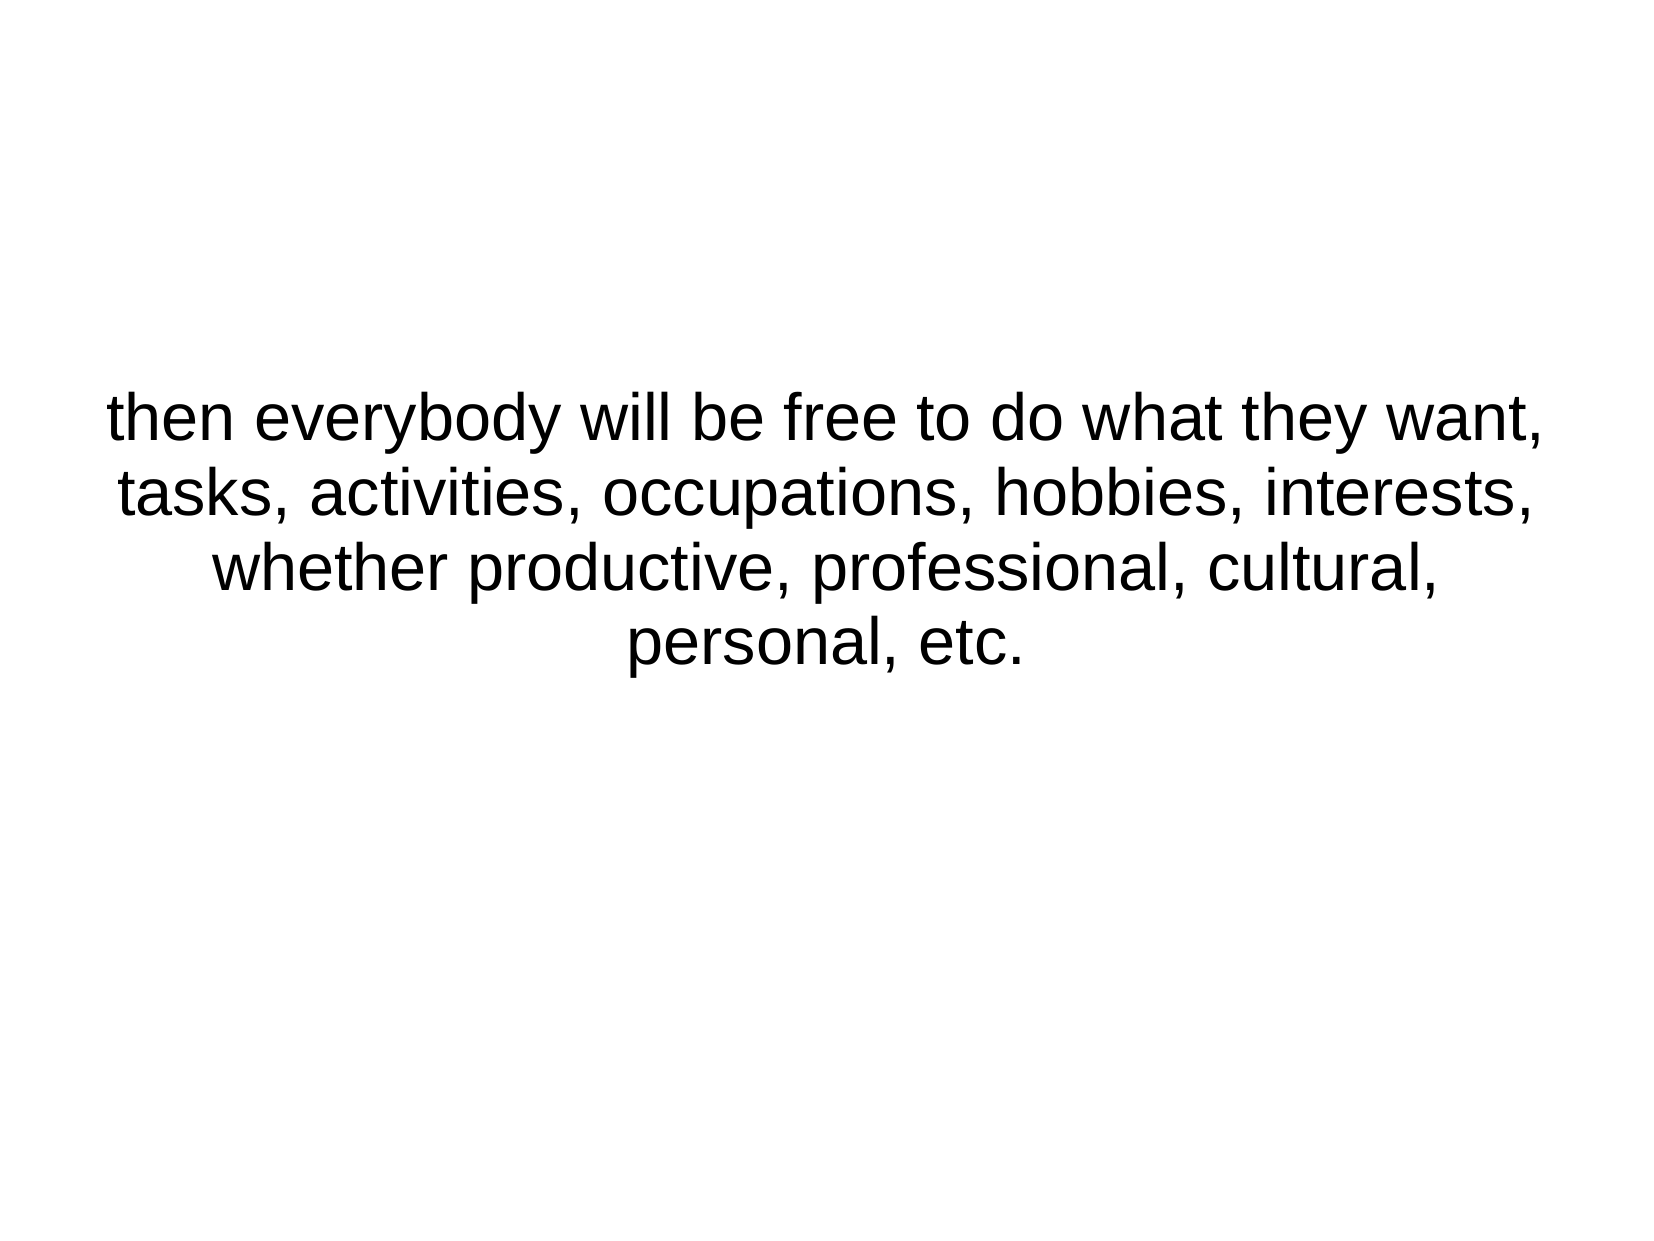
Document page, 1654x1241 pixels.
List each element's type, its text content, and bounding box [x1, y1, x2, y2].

subtitle then everybody will be free to do what they want, tasks, activities, occupations, hobbies, interests, whether productive, professional, cultural, personal, etc. [82, 49, 1571, 1010]
